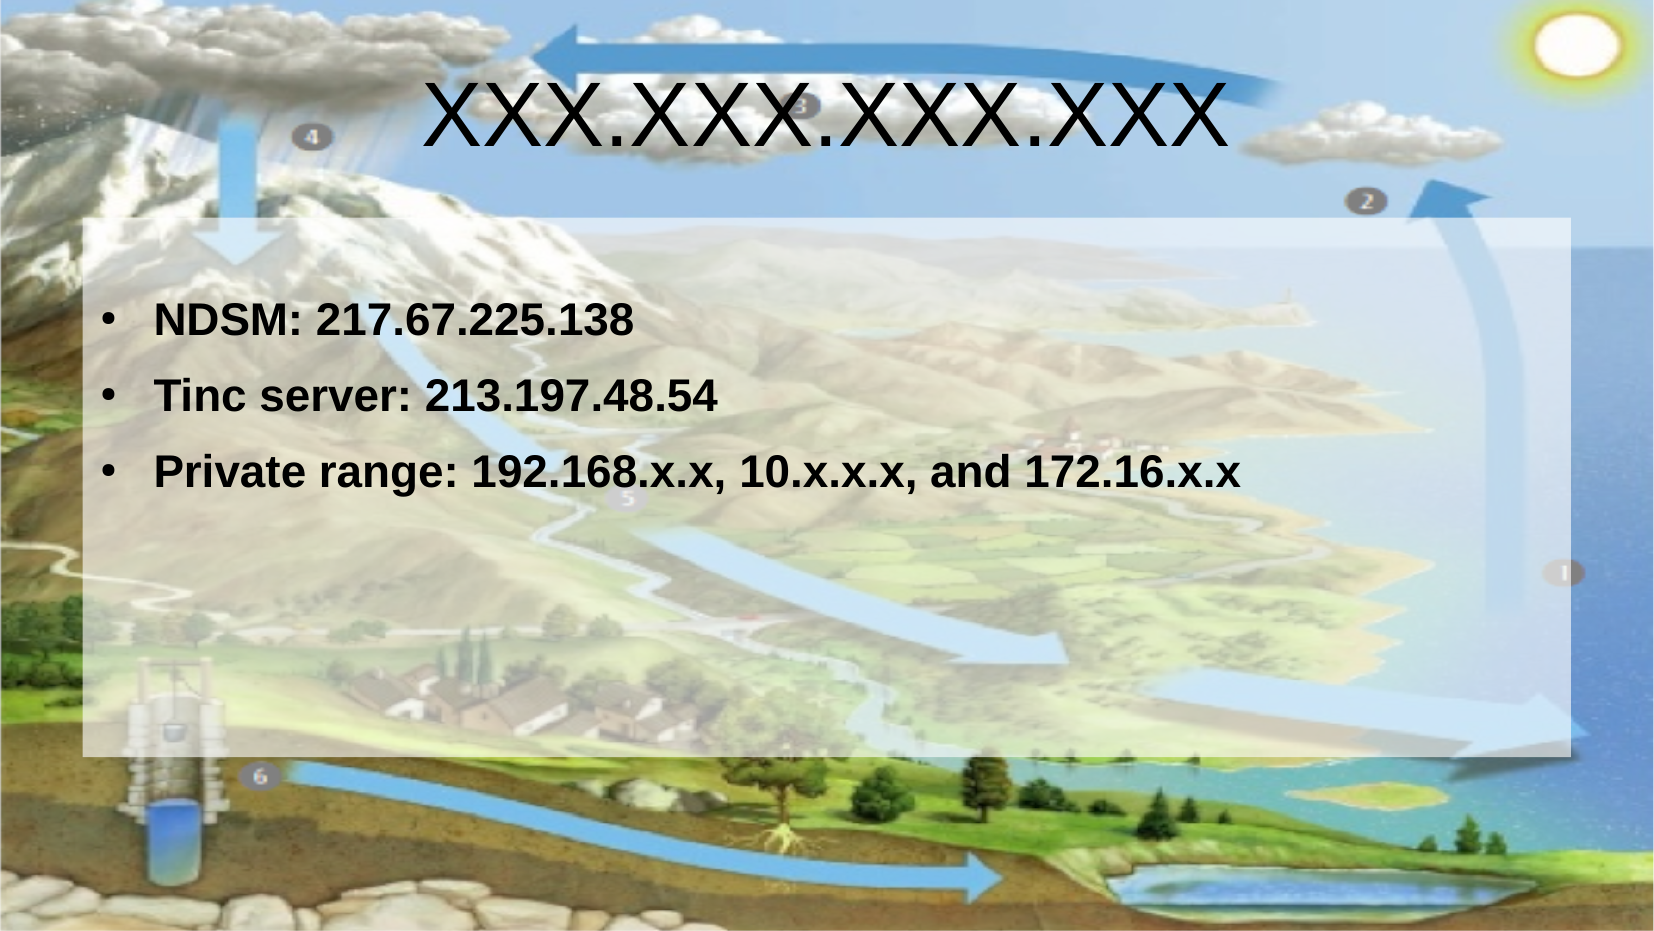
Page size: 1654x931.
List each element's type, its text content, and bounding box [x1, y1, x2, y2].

list NDSM: 217.67.225.138 Tinc server: 213.197.48.54 Private range: 192.168.x.x, 10.x.x.x, and 172.16.x.x [82, 217, 1571, 758]
title XXX.XXX.XXX.XXX [82, 37, 1571, 193]
picture [0, 0, 1654, 931]
